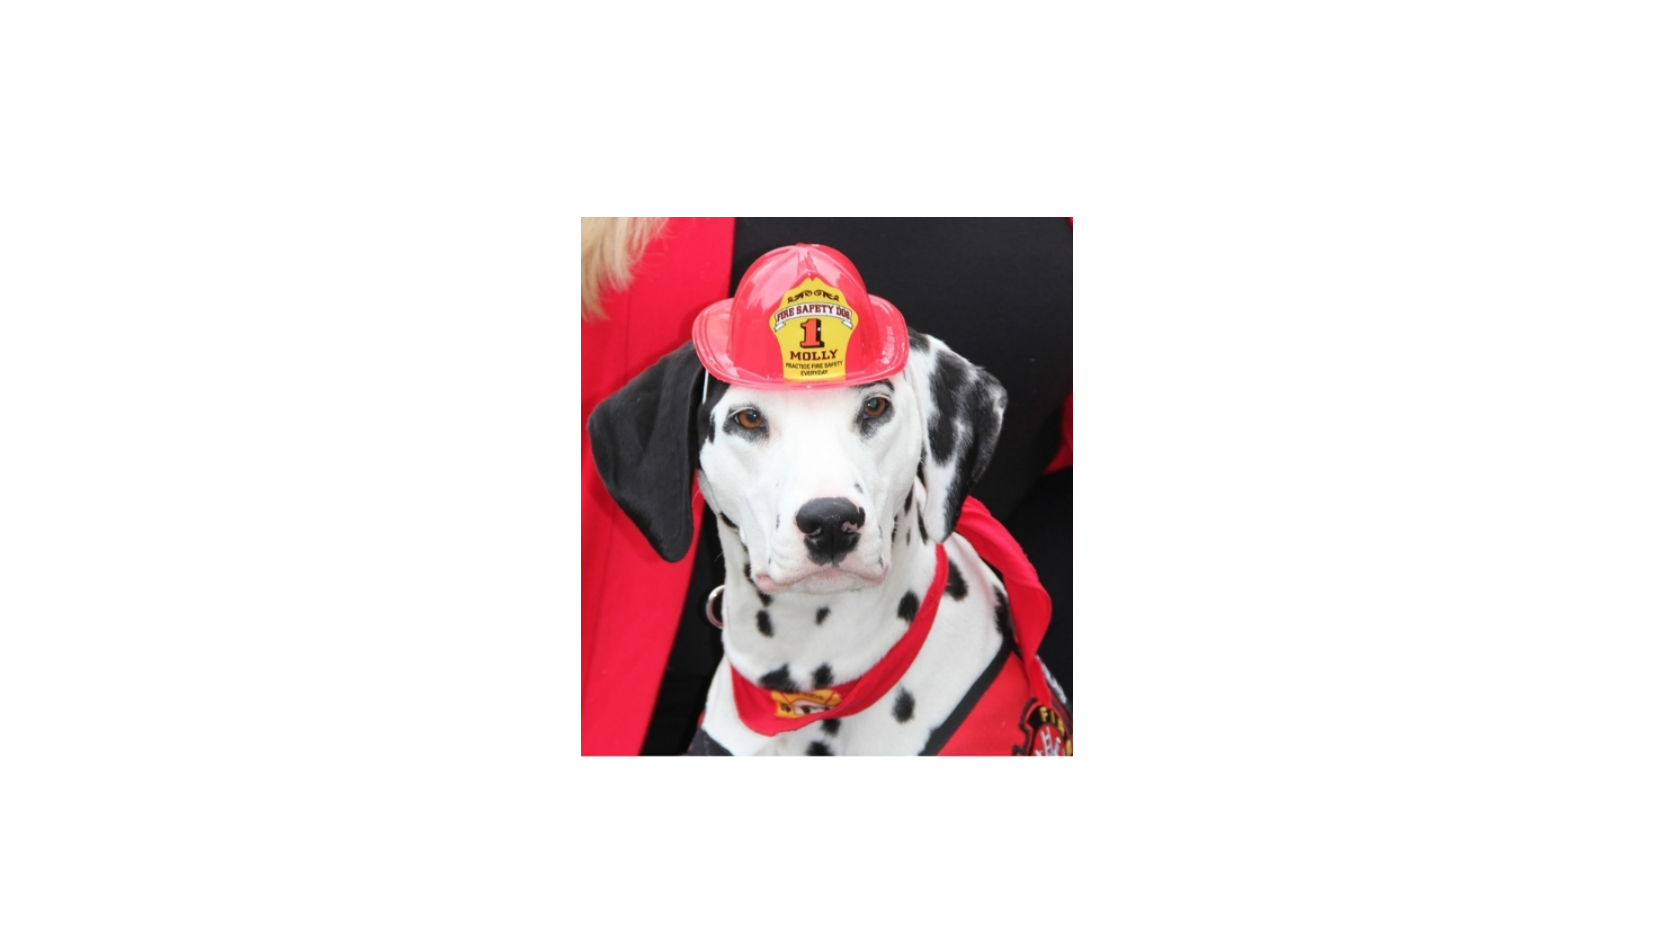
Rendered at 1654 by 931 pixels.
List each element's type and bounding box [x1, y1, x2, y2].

picture [581, 217, 1073, 758]
